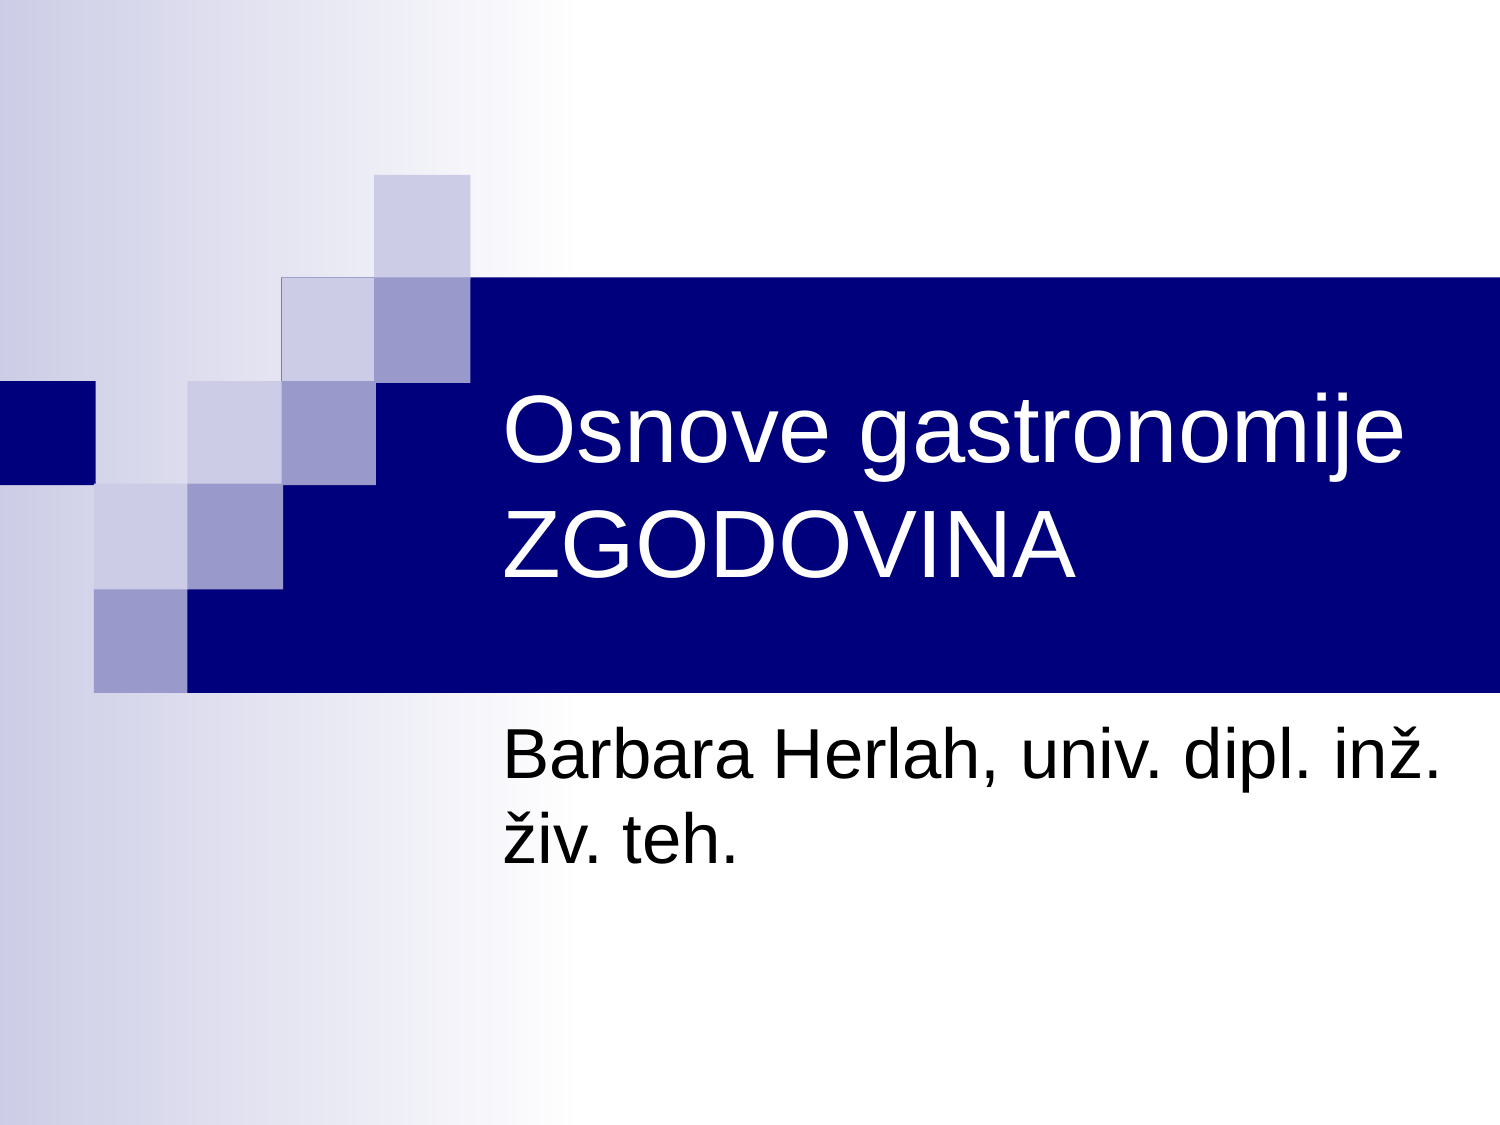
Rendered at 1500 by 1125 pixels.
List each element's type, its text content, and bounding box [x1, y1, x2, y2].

subtitle Barbara Herlah, univ. dipl. inž. živ. teh. [487, 699, 1476, 988]
title Osnove gastronomije ZGODOVINA [487, 299, 1476, 663]
